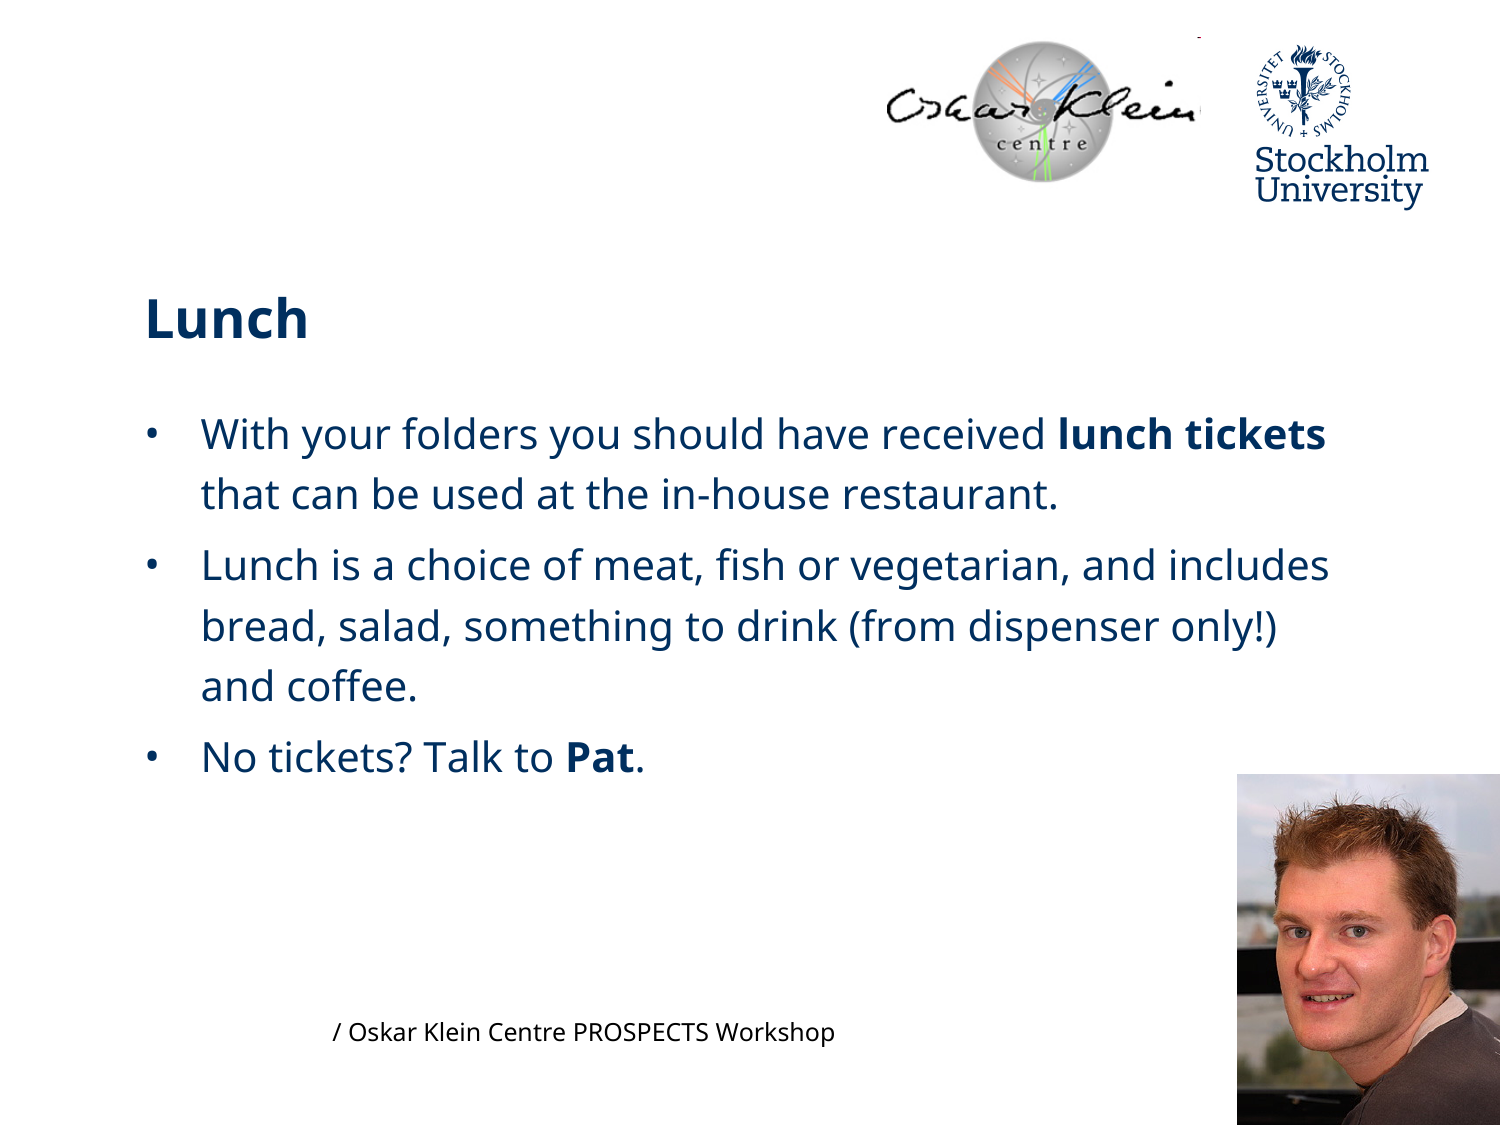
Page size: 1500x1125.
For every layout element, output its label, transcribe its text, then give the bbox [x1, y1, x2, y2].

picture [1237, 774, 1500, 1125]
list With your folders you should have received lunch tickets that can be used at the in-house restaurant. Lunch is a choice of meat, fish or vegetarian, and includes bread, salad, something to drink (from dispenser only!) and coffee. No tickets? Talk to Pat. [129, 389, 1351, 965]
title Lunch [129, 274, 1254, 389]
picture [887, 37, 1201, 189]
picture [1255, 44, 1445, 211]
